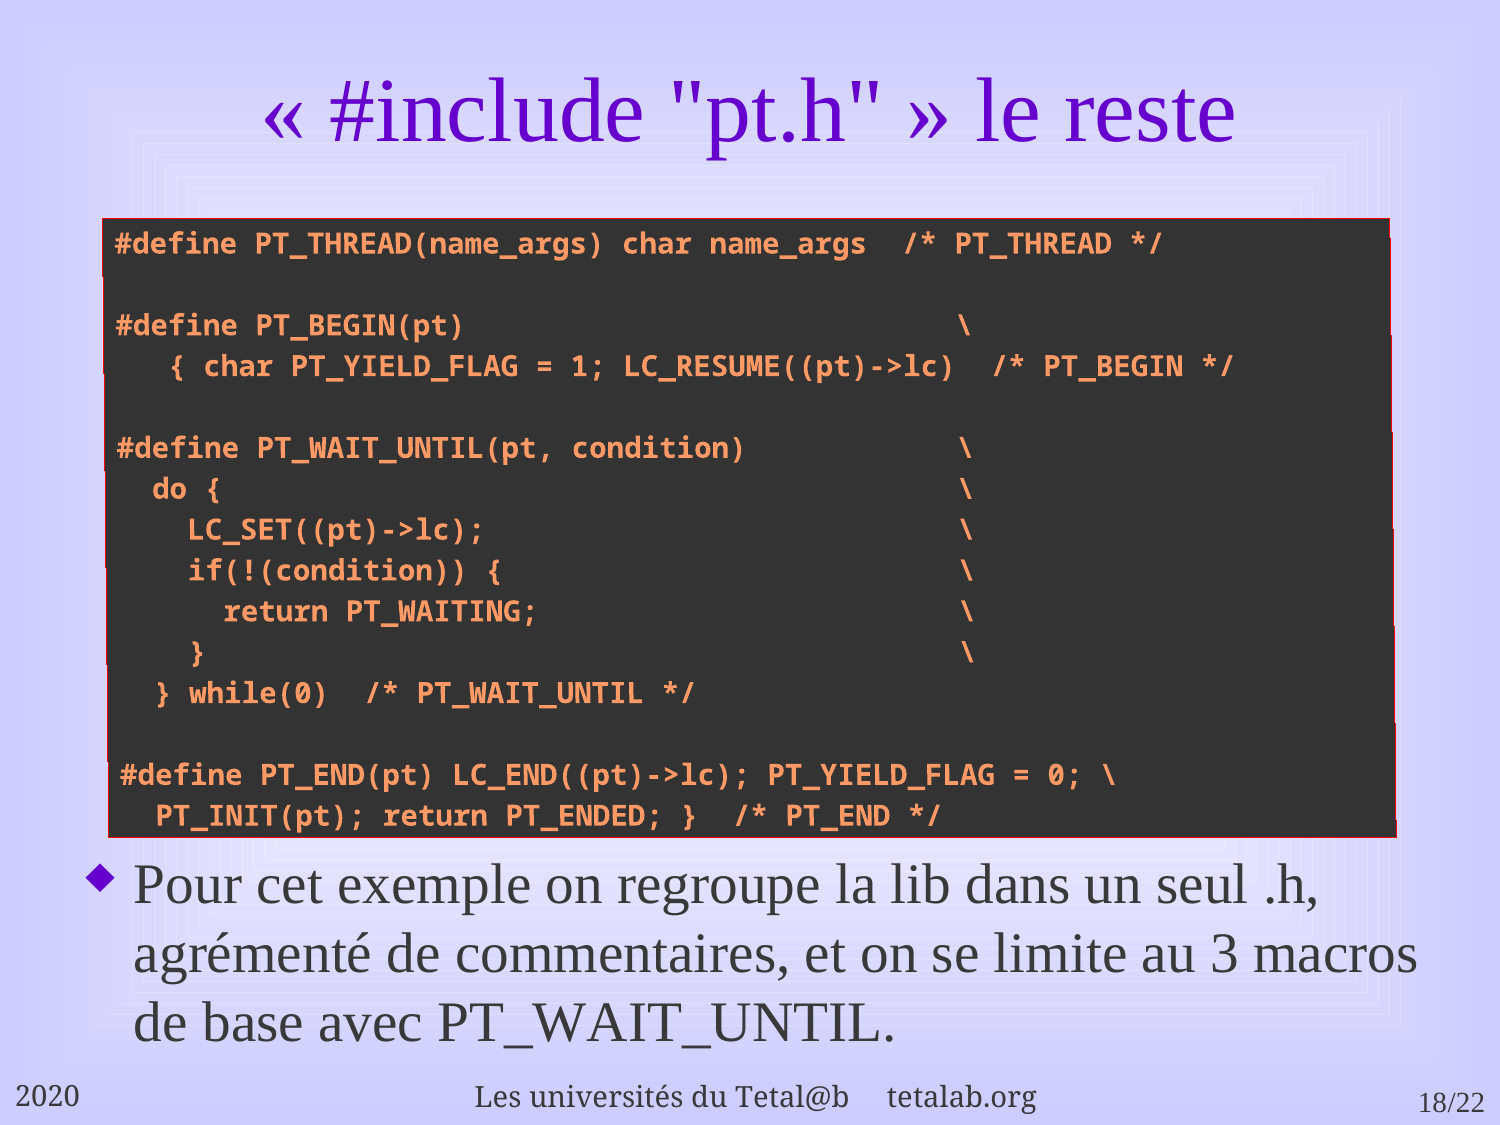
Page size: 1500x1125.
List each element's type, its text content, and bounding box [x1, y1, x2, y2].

text_box #define PT_THREAD(name_args) char name_args /* PT_THREAD */ #define PT_BEGIN(pt) \ { char PT_YIELD_FLAG = 1; LC_RESUME((pt)->lc) /* PT_BEGIN */ #define PT_WAIT_UNTIL(pt, condition) \ do { \ LC_SET((pt)->lc); \ if(!(condition)) { \ return PT_WAITING; \ } \ } while(0) /* PT_WAIT_UNTIL */ #define PT_END(pt) LC_END((pt)->lc); PT_YIELD_FLAG = 0; \ PT_INIT(pt); return PT_ENDED; } /* PT_END */ [102, 218, 1397, 838]
title « #include "pt.h" » le reste [0, 5, 1500, 204]
list Pour cet exemple on regroupe la lib dans un seul .h, agrémenté de commentaires, et on se limite au 3 macros de base avec PT_WAIT_UNTIL. [70, 838, 1453, 1063]
